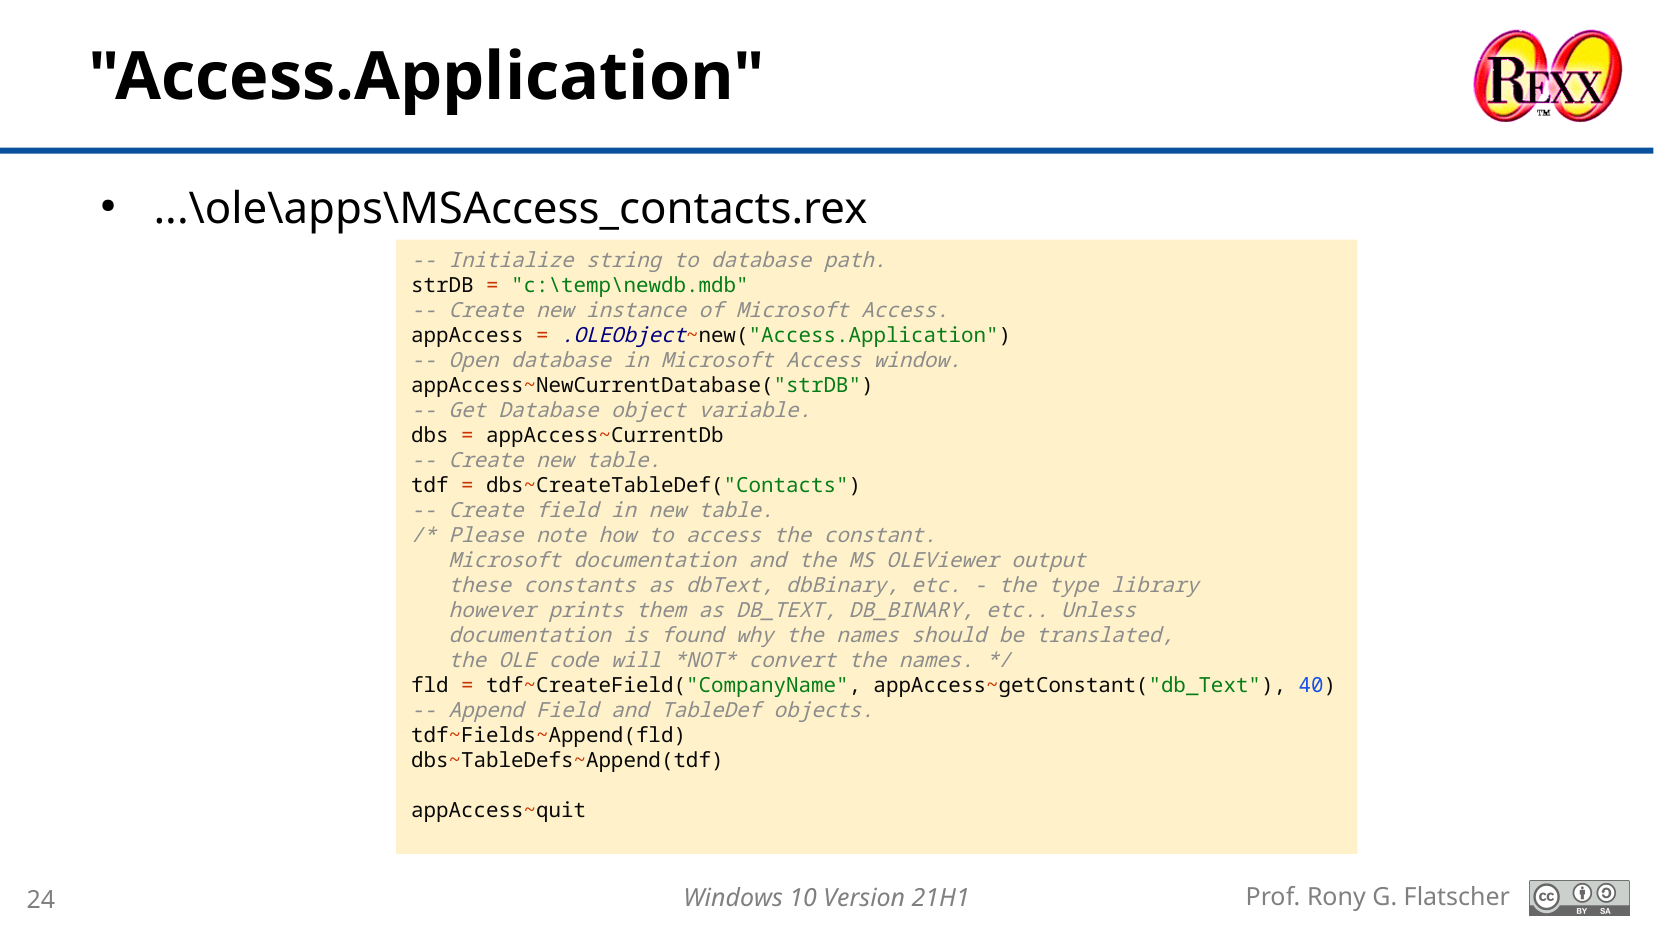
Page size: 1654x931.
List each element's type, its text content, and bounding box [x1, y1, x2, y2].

list ...\ole\apps\MSAccess_contacts.rex [82, 177, 1571, 857]
text_box -- Initialize string to database path. strDB = "c:\temp\newdb.mdb" -- Create new instance of Microsoft Access. appAccess = .OLEObject~new("Access.Application") -- Open database in Microsoft Access window. appAccess~NewCurrentDatabase("strDB") -- Get Database object variable. dbs = appAccess~CurrentDb -- Create new table. tdf = dbs~CreateTableDef("Contacts") -- Create field in new table. /* Please note how to access the constant. Microsoft documentation and the MS OLEViewer output these constants as dbText, dbBinary, etc. - the type library however prints them as DB_TEXT, DB_BINARY, etc.. Unless documentation is found why the names should be translated, the OLE code will *NOT* convert the names. */ fld = tdf~CreateField("CompanyName", appAccess~getConstant("db_Text"), 40) -- Append Field and TableDef objects. tdf~Fields~Append(fld) dbs~TableDefs~Append(tdf) appAccess~quit [396, 239, 1358, 854]
text_box Windows 10 Version 21H1 [0, 874, 1654, 922]
title "Access.Application" [29, 0, 1654, 148]
